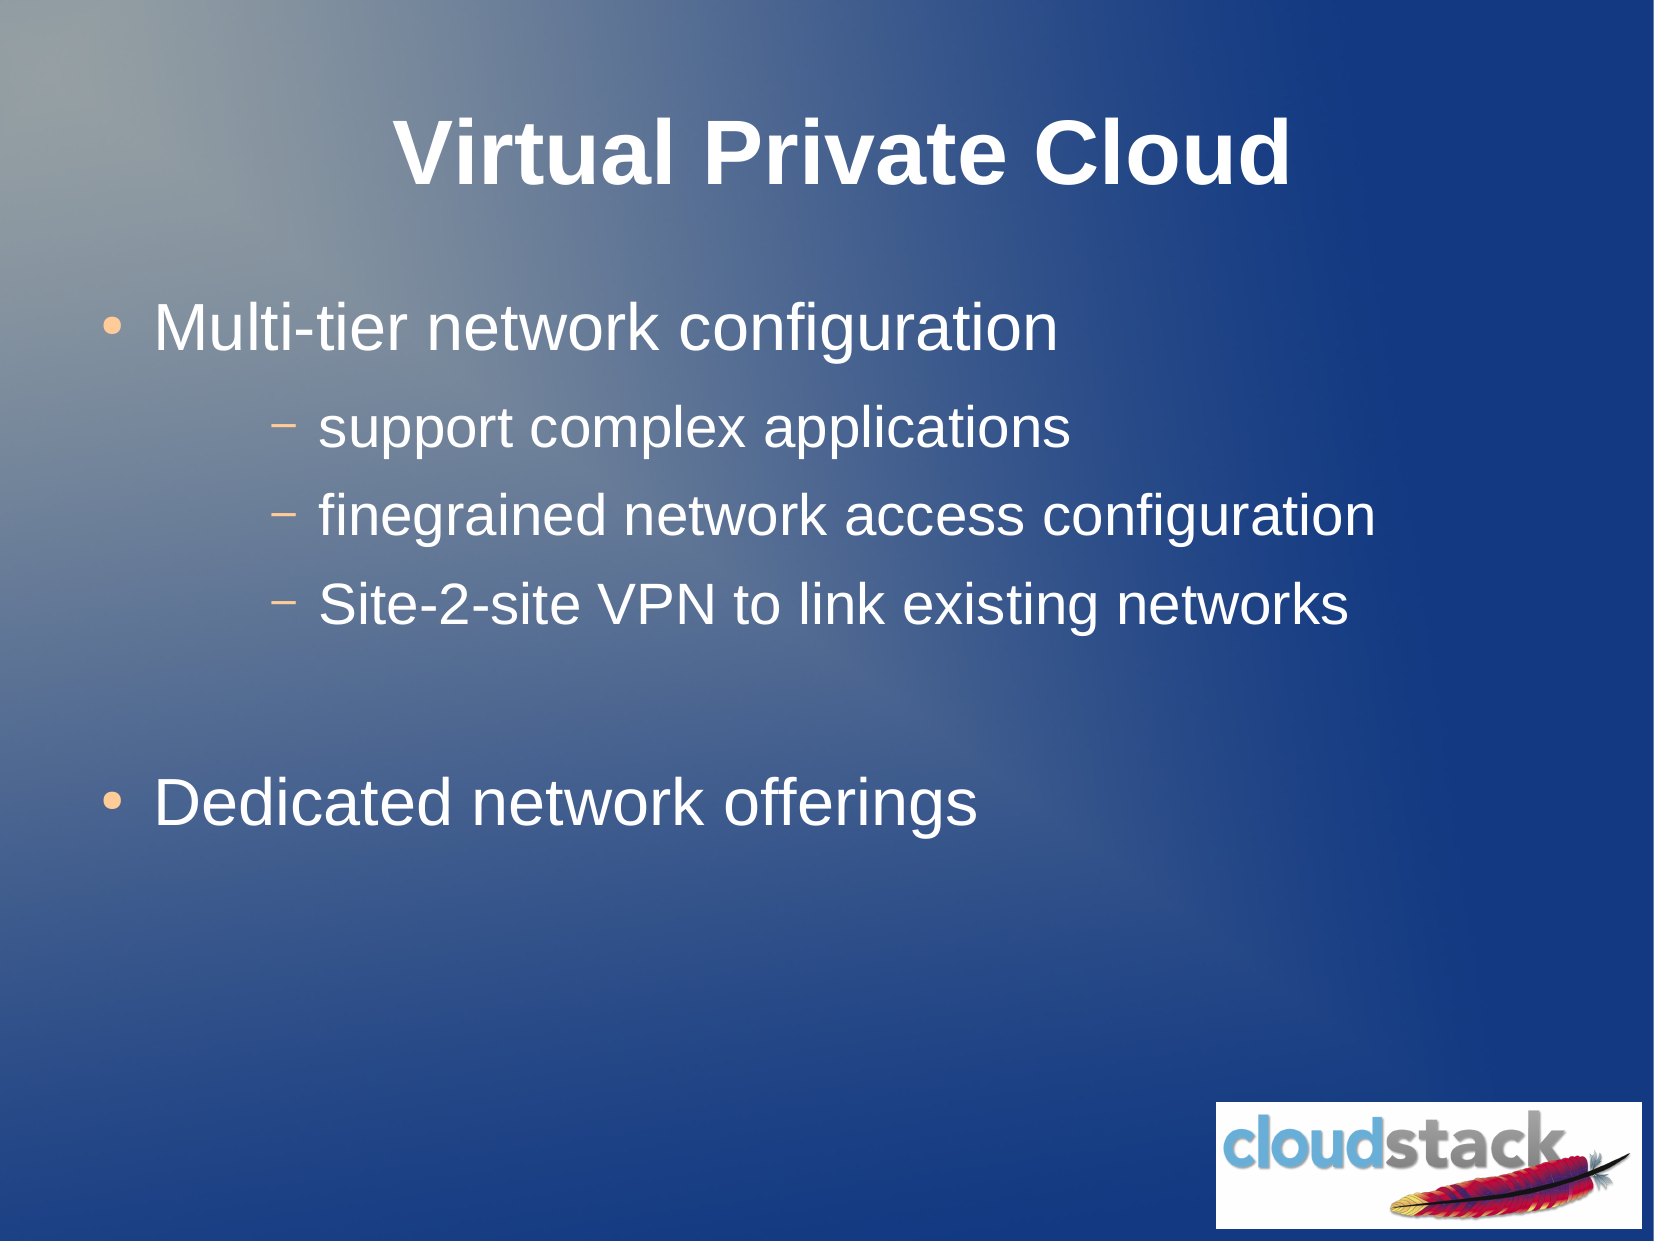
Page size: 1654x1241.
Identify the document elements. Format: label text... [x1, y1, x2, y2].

picture [0, 0, 1654, 1241]
list Multi-tier network configuration support complex applications finegrained network access configuration Site-2-site VPN to link existing networks Dedicated network offerings [82, 290, 1571, 1010]
title Virtual Private Cloud [82, 49, 1571, 257]
